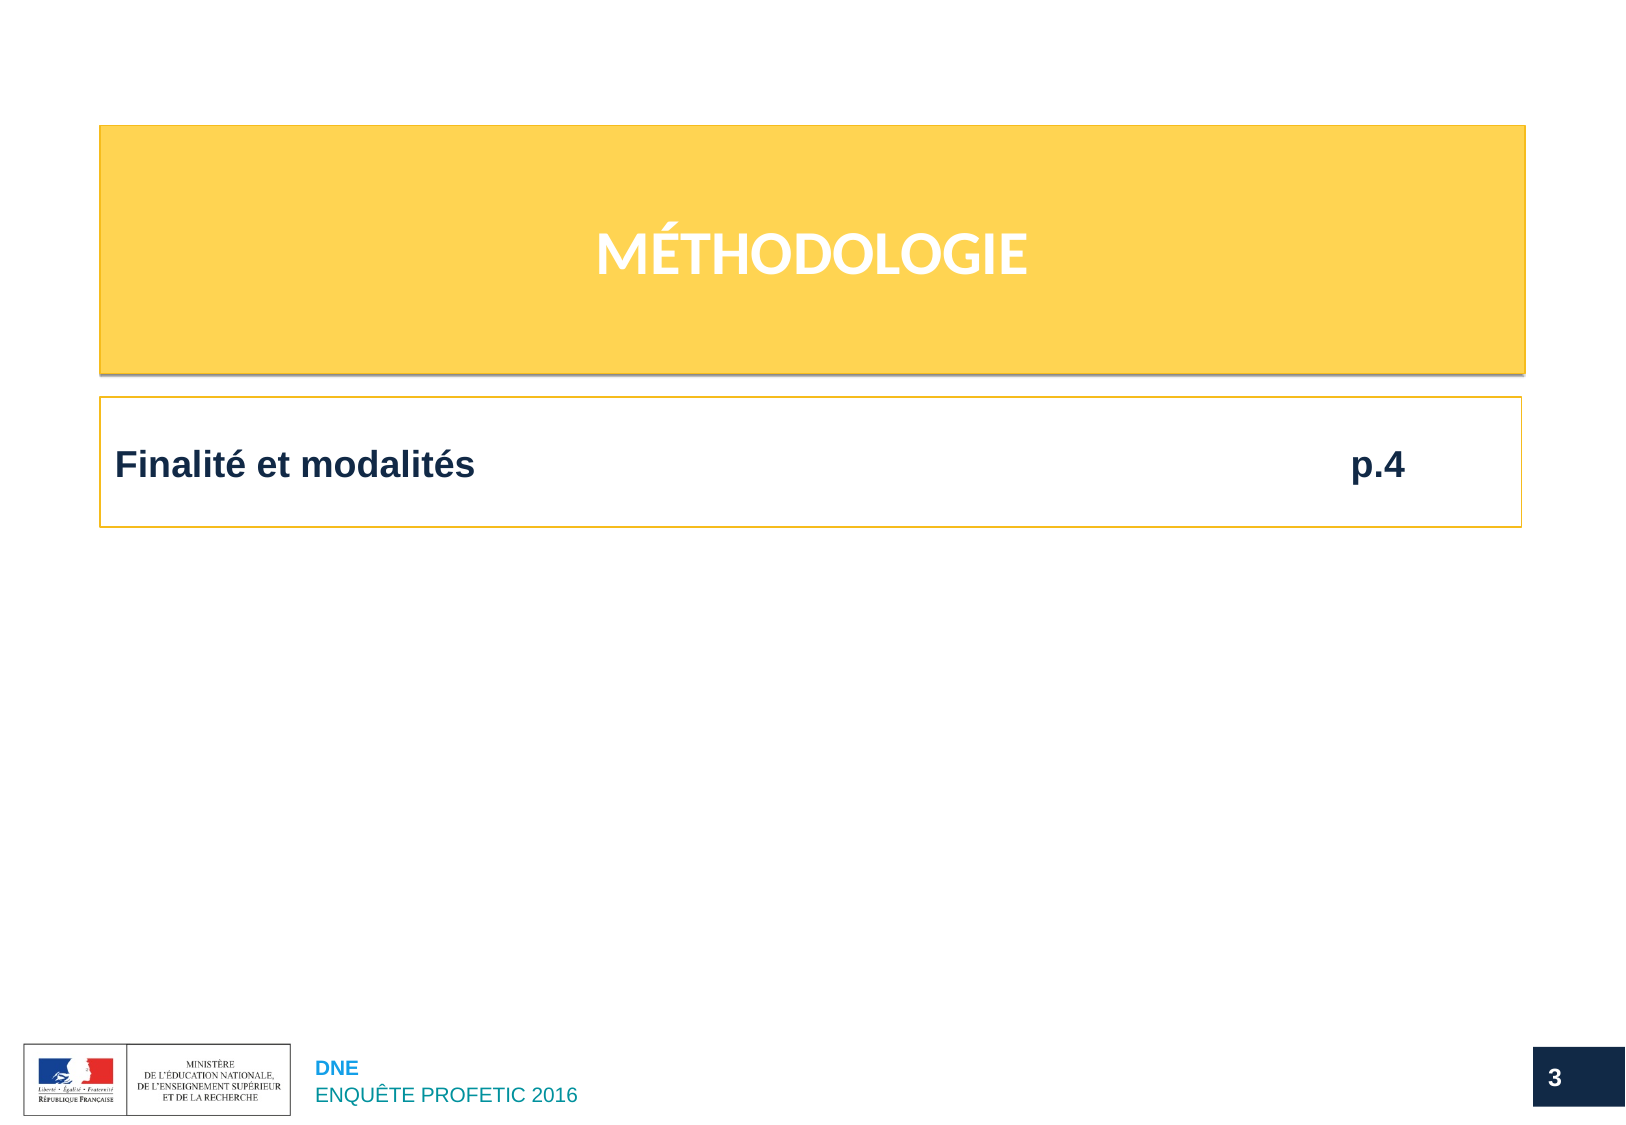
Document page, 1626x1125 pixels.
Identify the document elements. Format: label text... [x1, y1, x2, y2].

text_box Finalité et modalités p.4 [99, 397, 1522, 528]
title Méthodologie [99, 125, 1525, 374]
text_box 3 [1533, 1046, 1625, 1107]
